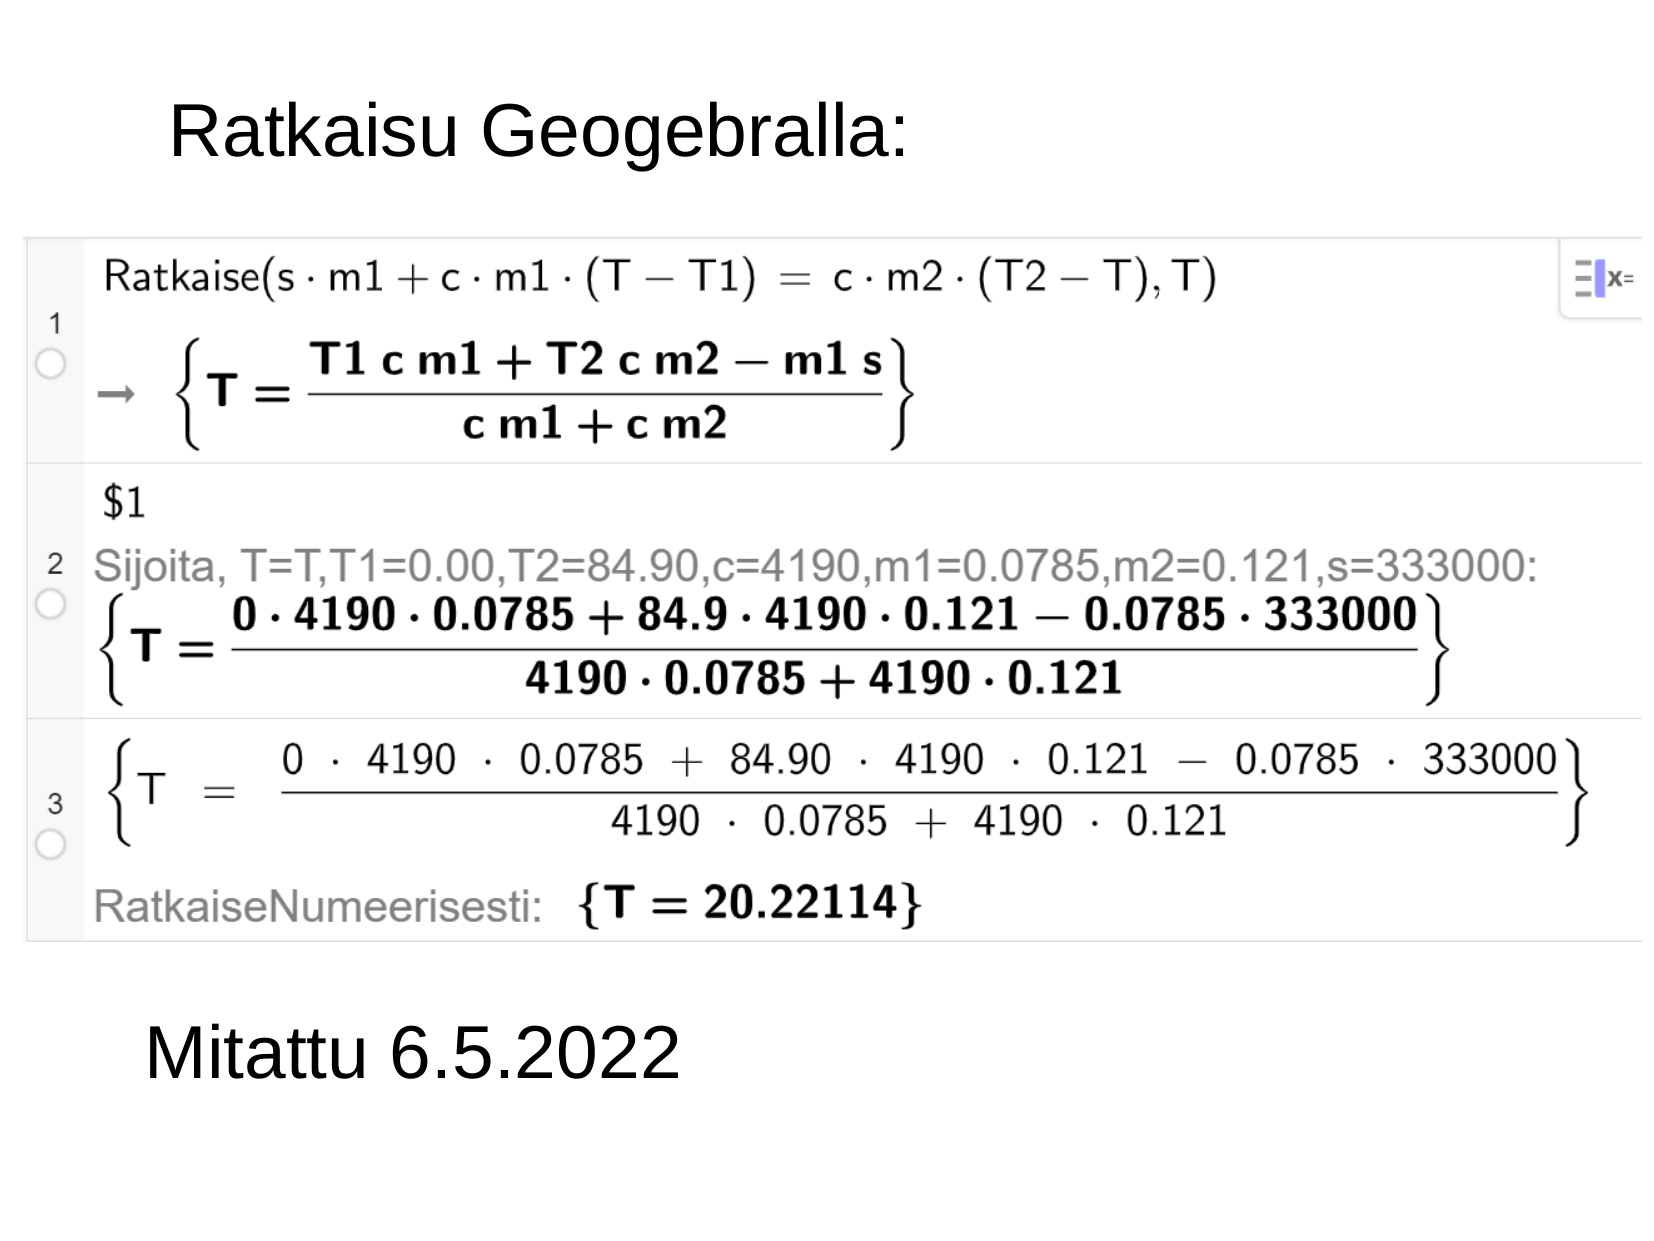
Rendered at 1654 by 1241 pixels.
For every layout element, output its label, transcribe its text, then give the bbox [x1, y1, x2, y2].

text_box Mitattu 6.5.2022 [129, 1003, 698, 1111]
text_box Ratkaisu Geogebralla: [153, 82, 926, 182]
picture [23, 236, 1642, 942]
